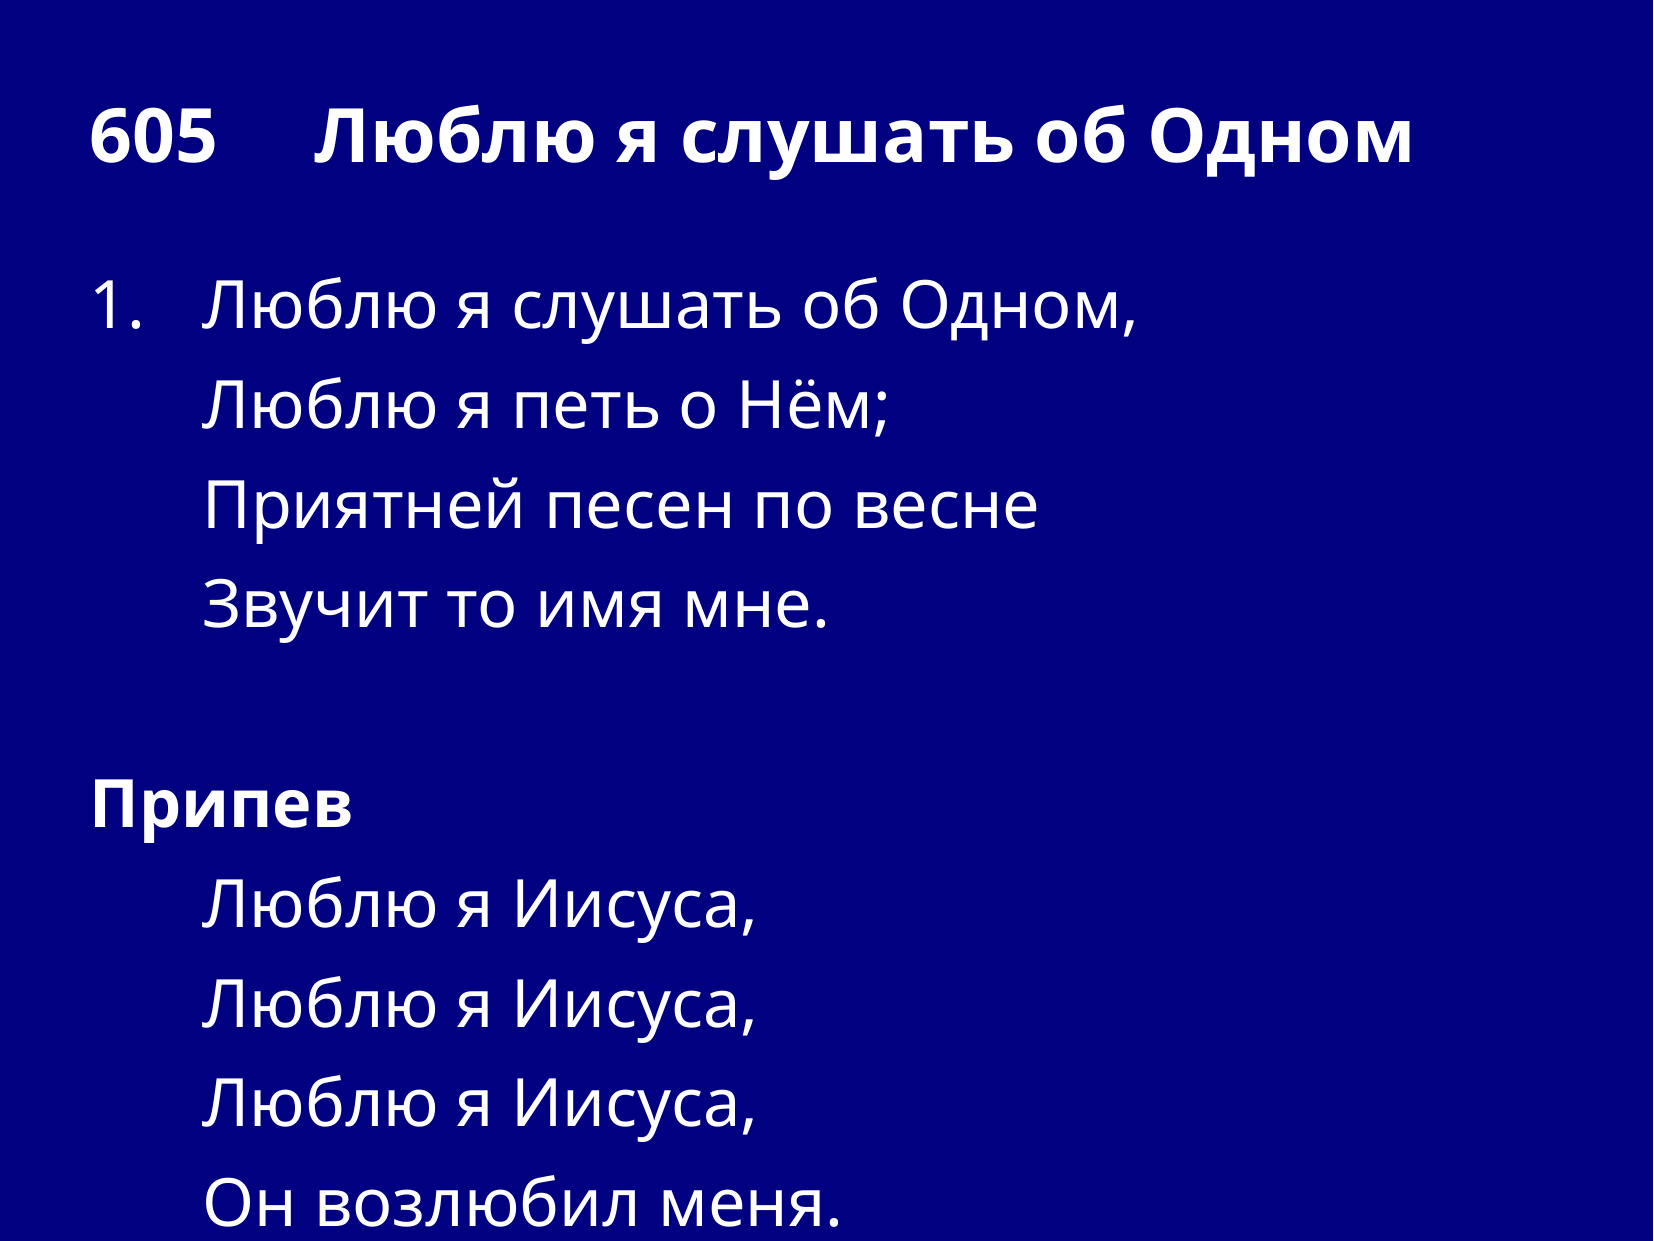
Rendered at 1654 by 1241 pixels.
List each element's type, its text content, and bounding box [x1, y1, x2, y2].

text_box 605 Люблю я слушать об Одном [75, 75, 1576, 188]
text_box 1. Люблю я слушать об Одном, Люблю я петь о Нём; Приятней песен по весне Звучит то имя мне. Припев Люблю я Иисуса, Люблю я Иисуса, Люблю я Иисуса, Он возлюбил меня. [75, 188, 1576, 1163]
